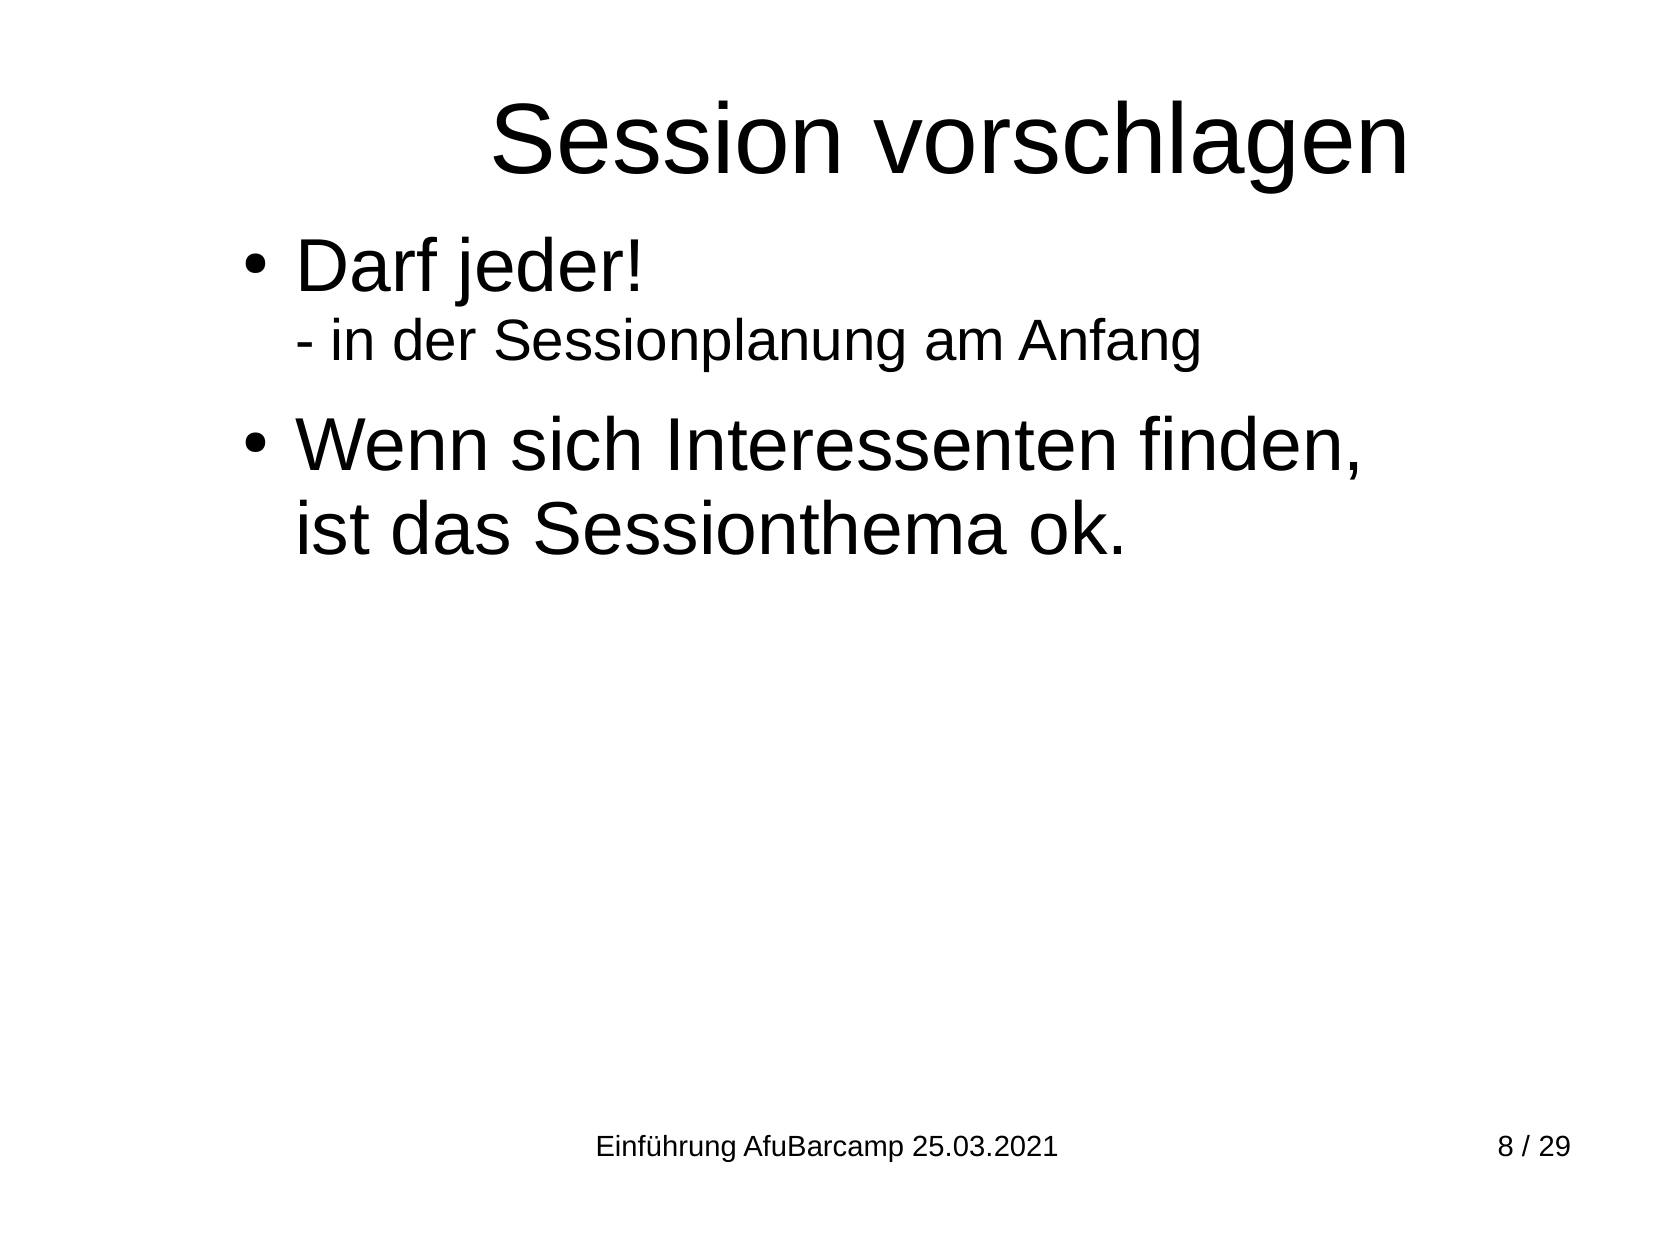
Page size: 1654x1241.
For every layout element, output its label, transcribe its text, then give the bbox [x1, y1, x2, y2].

list Session vorschlagen Darf jeder! - in der Sessionplanung am Anfang Wenn sich Interessenten finden, ist das Sessionthema ok. [224, 82, 1654, 898]
